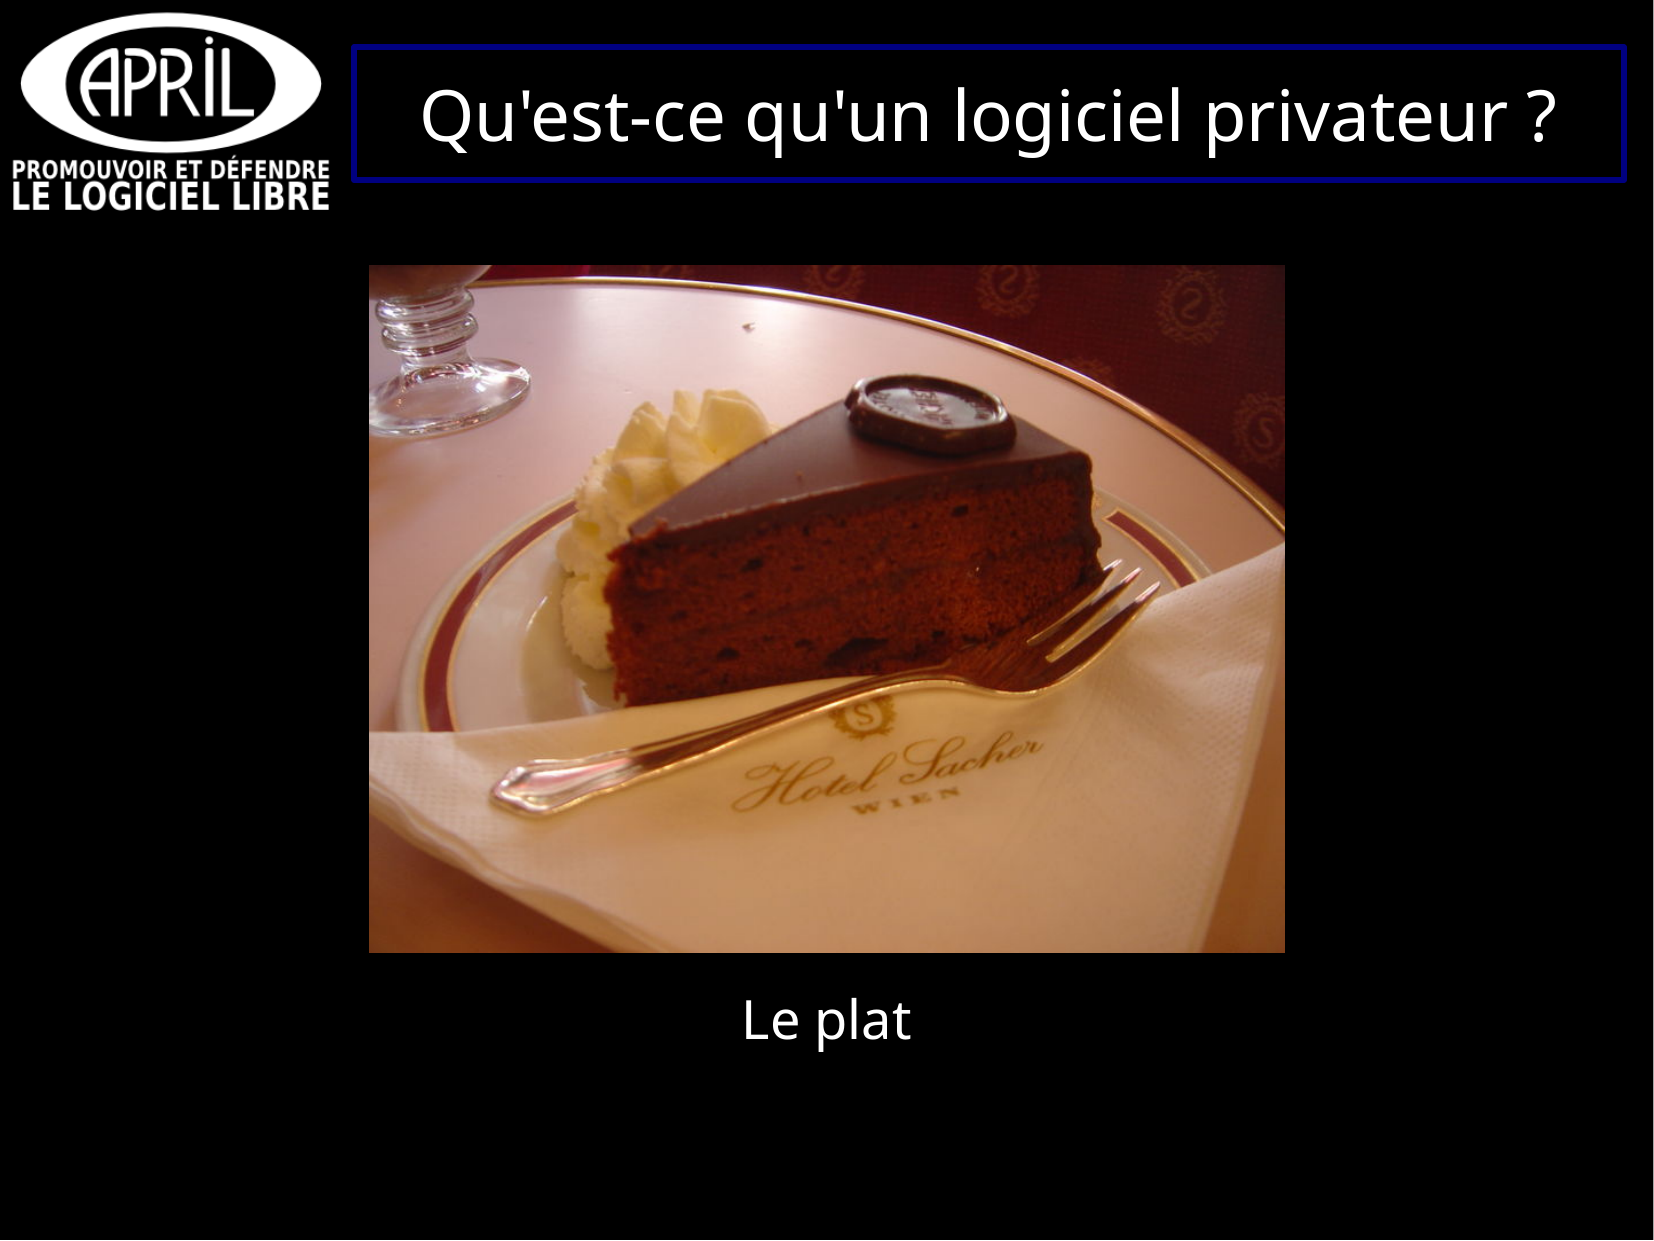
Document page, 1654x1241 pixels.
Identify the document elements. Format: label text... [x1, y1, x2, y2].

picture [8, 7, 333, 237]
picture [369, 265, 1285, 953]
text_box Le plat [191, 974, 1462, 1053]
title Qu'est-ce qu'un logiciel privateur ? [354, 47, 1625, 181]
